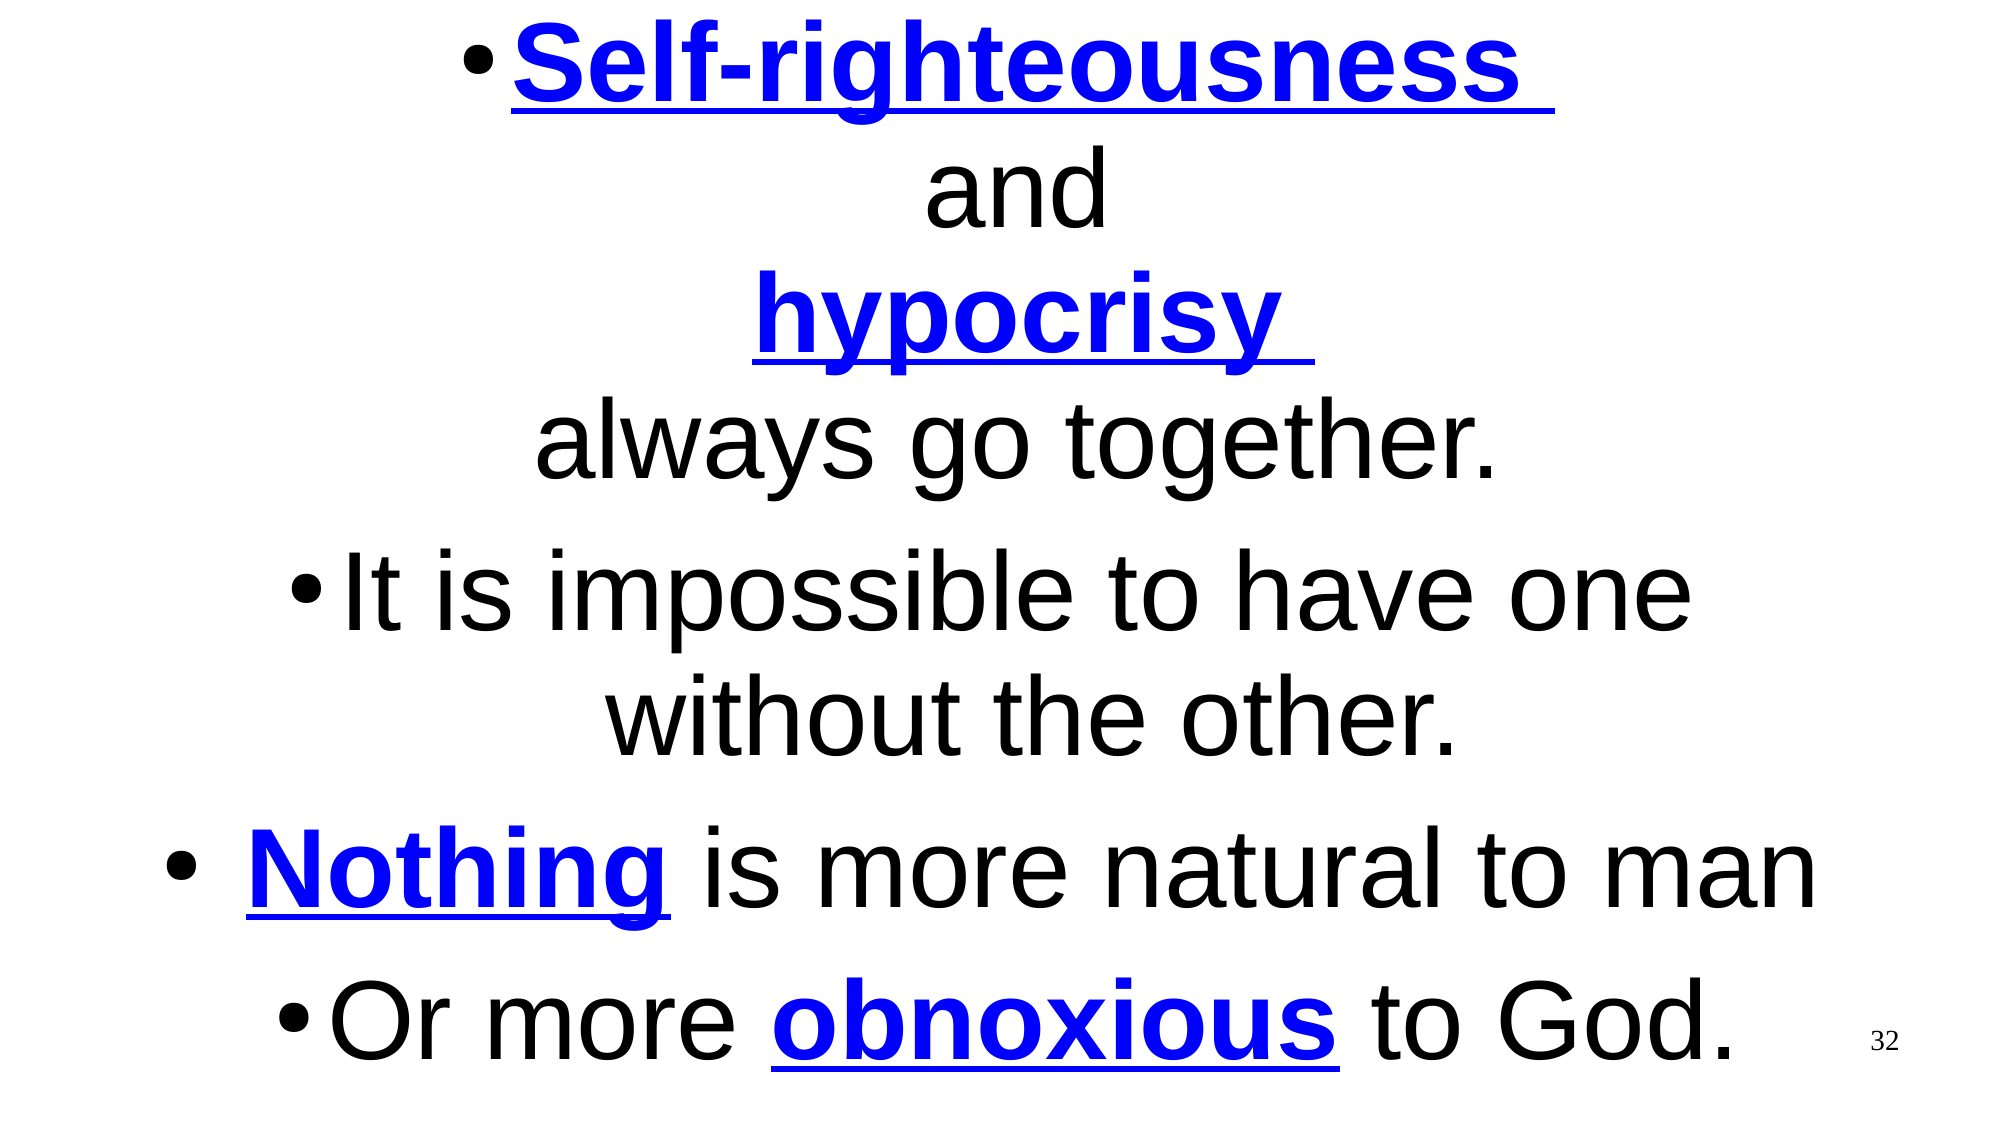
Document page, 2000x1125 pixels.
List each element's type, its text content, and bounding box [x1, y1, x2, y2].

list Self-righteousness and hypocrisy always go together. It is impossible to have one without the other. Nothing is more natural to man Or more obnoxious to God. [0, 0, 1996, 1123]
